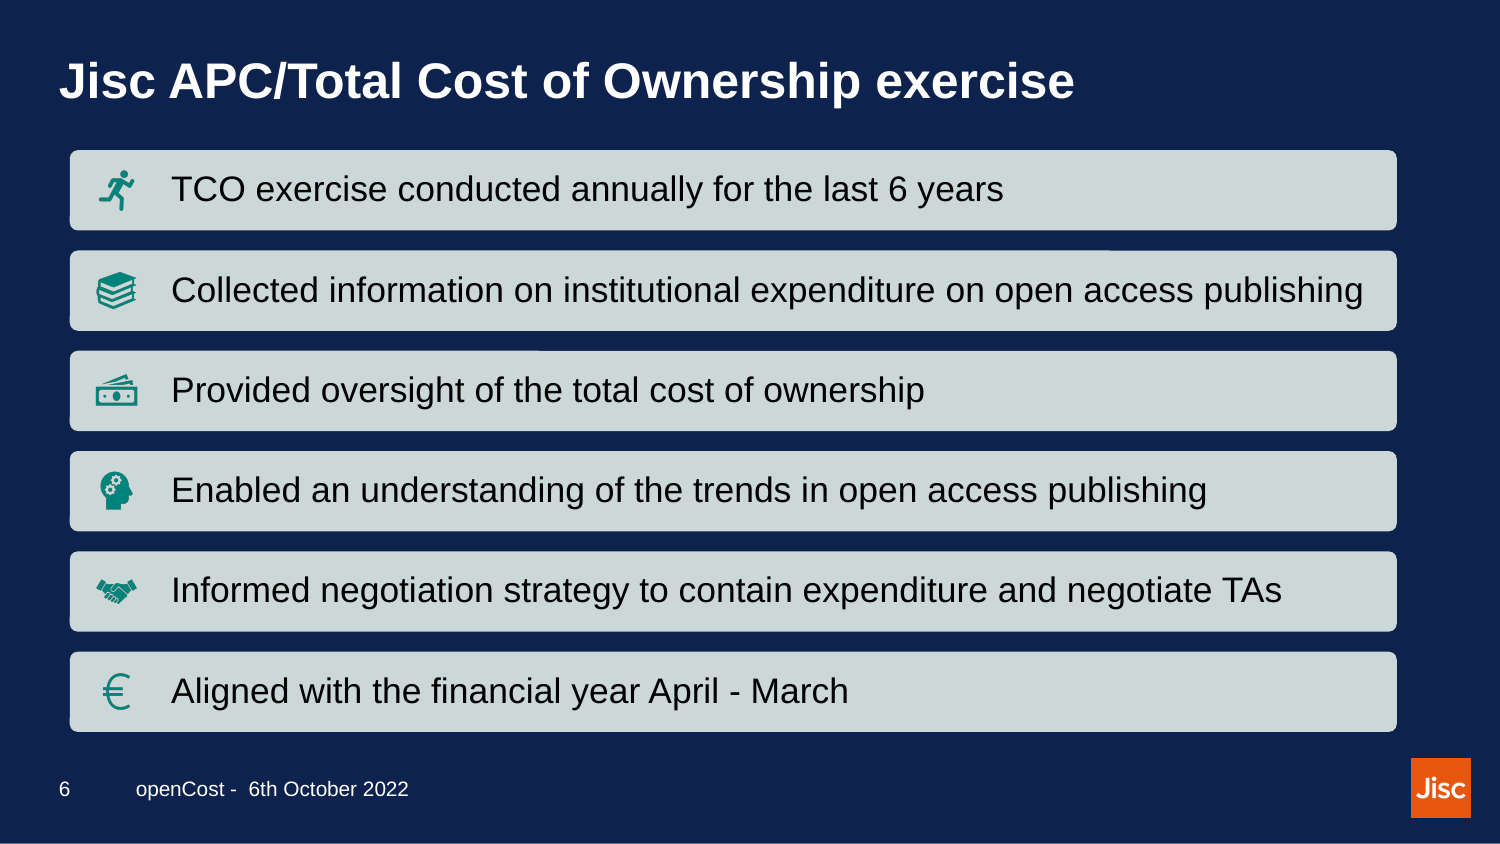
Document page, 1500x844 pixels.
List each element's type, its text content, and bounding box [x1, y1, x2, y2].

text_box Informed negotiation strategy to contain expenditure and negotiate TAs [162, 551, 1397, 632]
text_box [69, 651, 162, 732]
footer openCost - 6th October 2022 [135, 758, 734, 818]
picture [1411, 758, 1471, 818]
text_box [69, 250, 162, 331]
text_box [69, 551, 162, 632]
text_box [69, 451, 162, 532]
title Jisc APC/Total Cost of Ownership exercise [58, 55, 1129, 112]
text_box TCO exercise conducted annually for the last 6 years [162, 150, 1397, 231]
slide_number <number> [58, 758, 92, 818]
text_box Provided oversight of the total cost of ownership [162, 350, 1397, 431]
text_box [69, 350, 1389, 432]
text_box Collected information on institutional expenditure on open access publishing [162, 250, 1397, 331]
text_box Enabled an understanding of the trends in open access publishing [162, 451, 1397, 532]
text_box [69, 150, 162, 231]
text_box Aligned with the financial year April - March [162, 651, 1397, 732]
